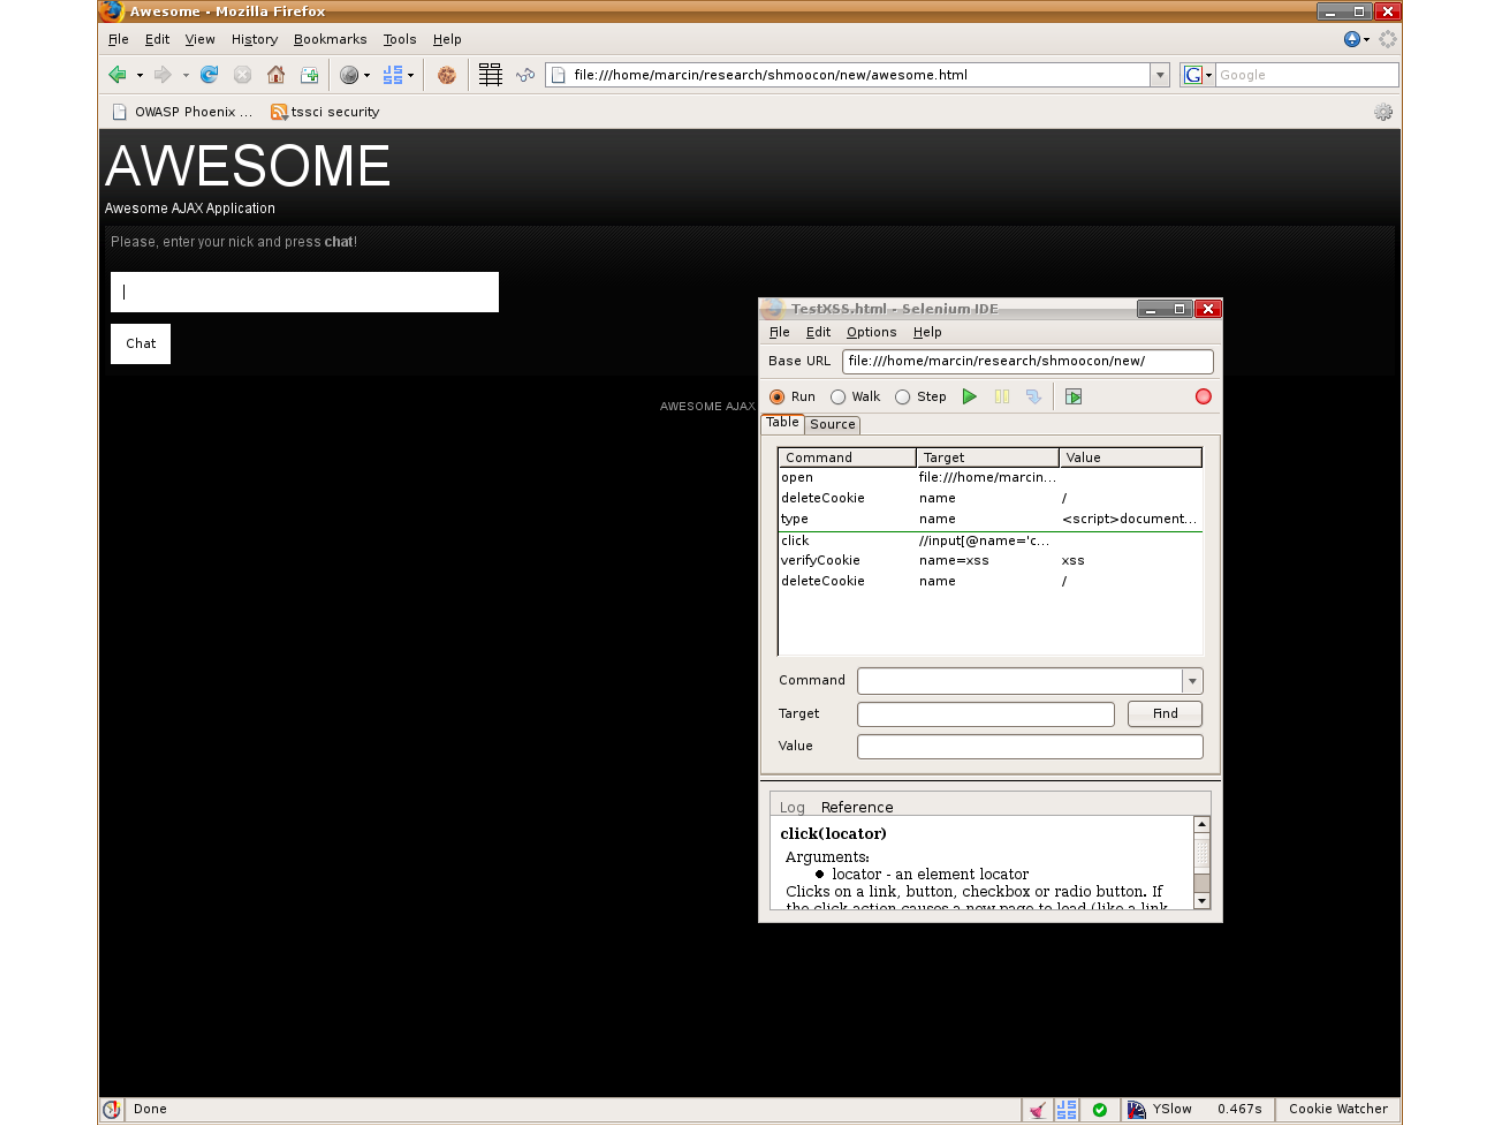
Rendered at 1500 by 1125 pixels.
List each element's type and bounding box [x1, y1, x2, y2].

picture [97, 0, 1403, 1125]
text_box [1403, 0, 1500, 1125]
text_box [0, 0, 97, 1125]
